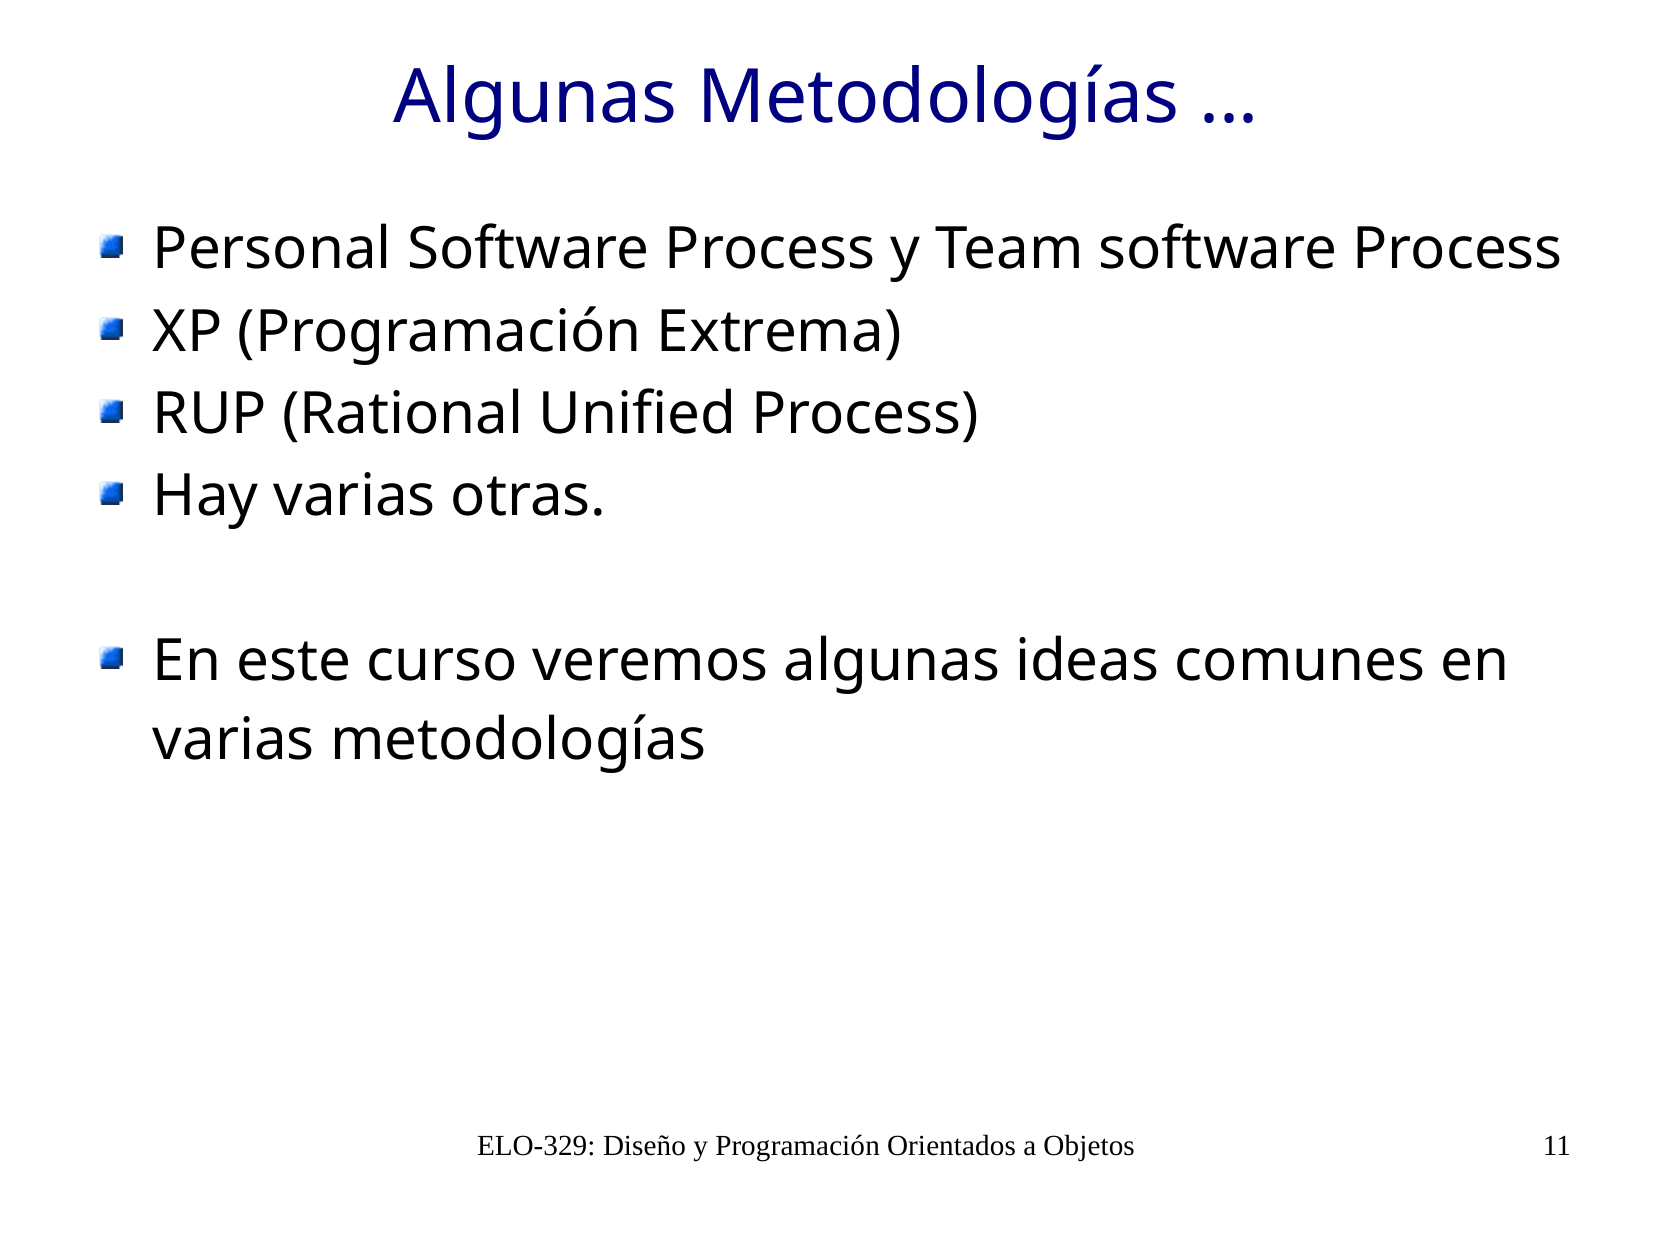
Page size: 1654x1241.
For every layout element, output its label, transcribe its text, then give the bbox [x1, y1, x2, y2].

list Personal Software Process y Team software Process XP (Programación Extrema)‏ RUP (Rational Unified Process)‏ Hay varias otras. En este curso veremos algunas ideas comunes en varias metodologías [81, 206, 1571, 988]
title Algunas Metodologías ... [82, 45, 1571, 143]
